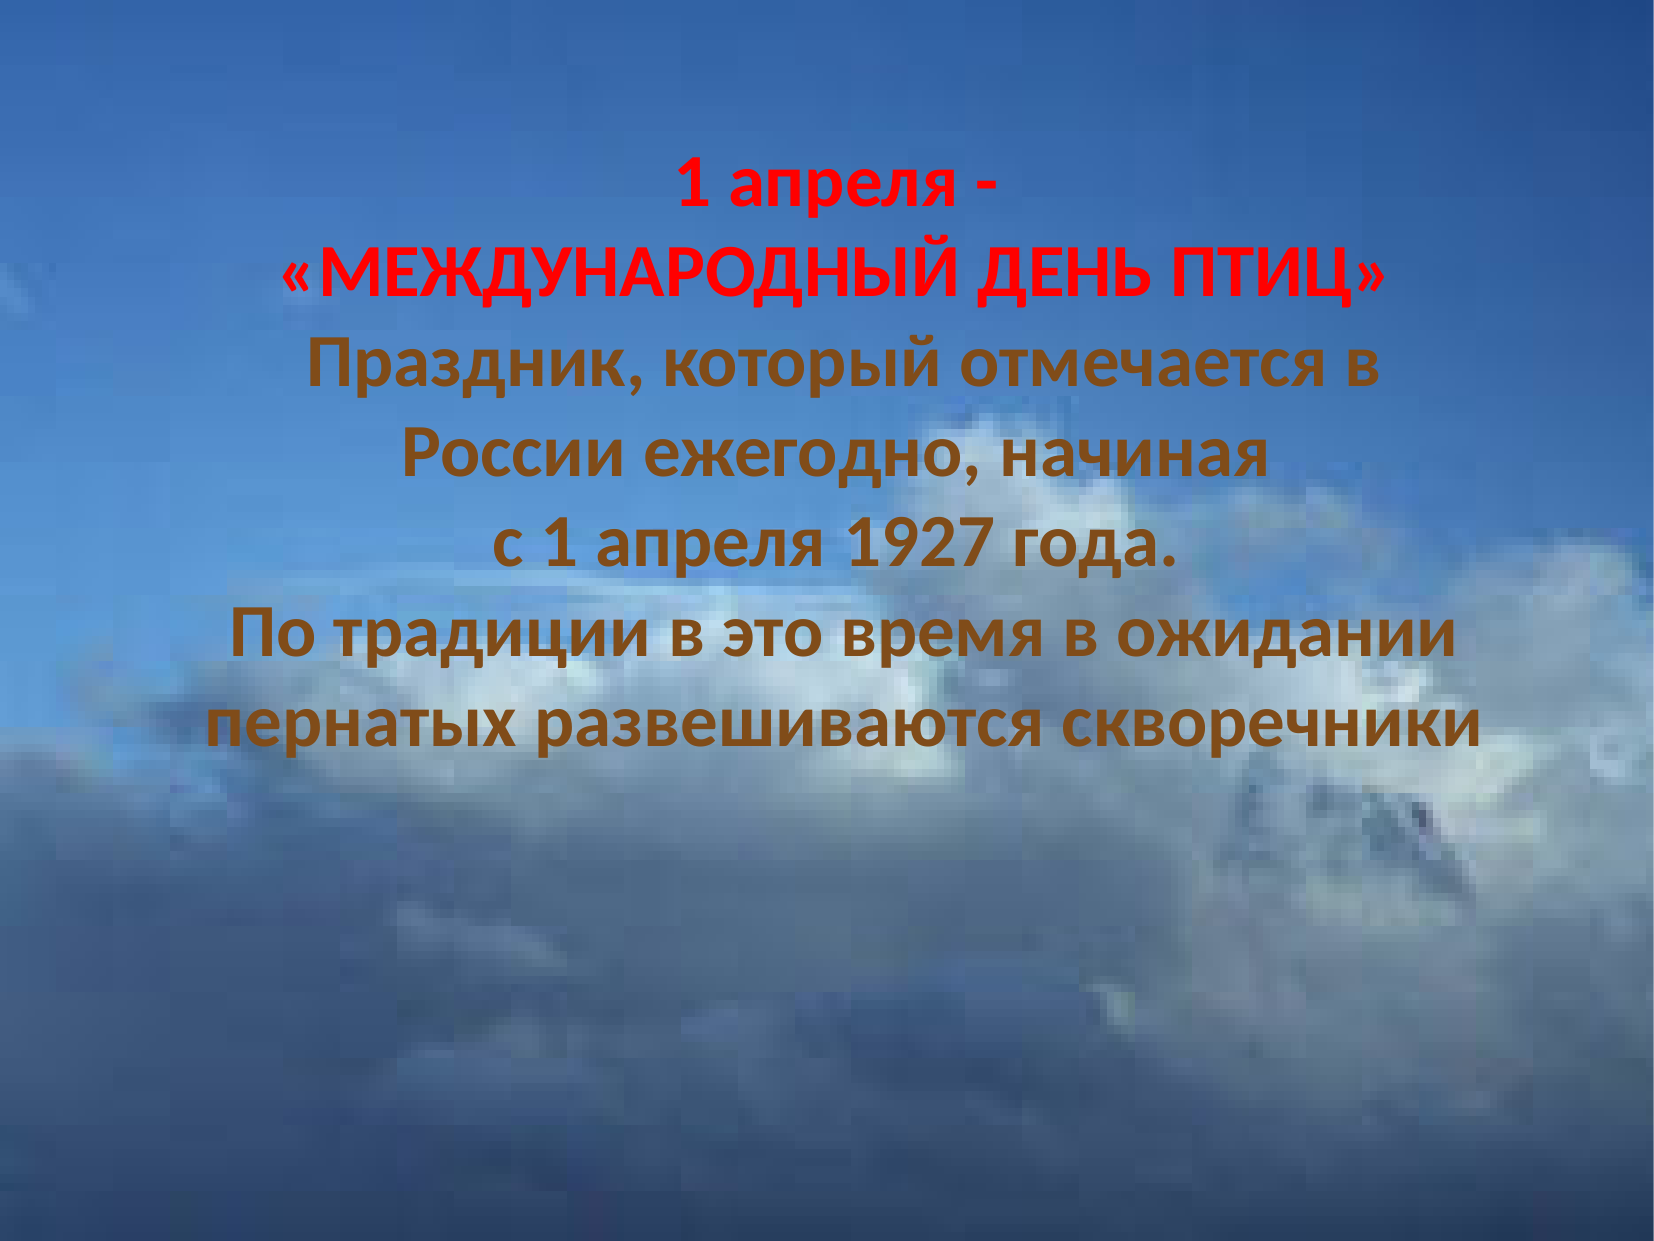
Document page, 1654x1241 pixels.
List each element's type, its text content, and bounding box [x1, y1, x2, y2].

text_box 1 апреля - «МЕЖДУНАРОДНЫЙ ДЕНЬ ПТИЦ» Праздник, который отмечается в России ежегодно, начиная с 1 апреля 1927 года. По традиции в это время в ожидании пернатых развешиваются скворечники [177, 124, 1512, 769]
picture [0, 0, 1654, 1241]
